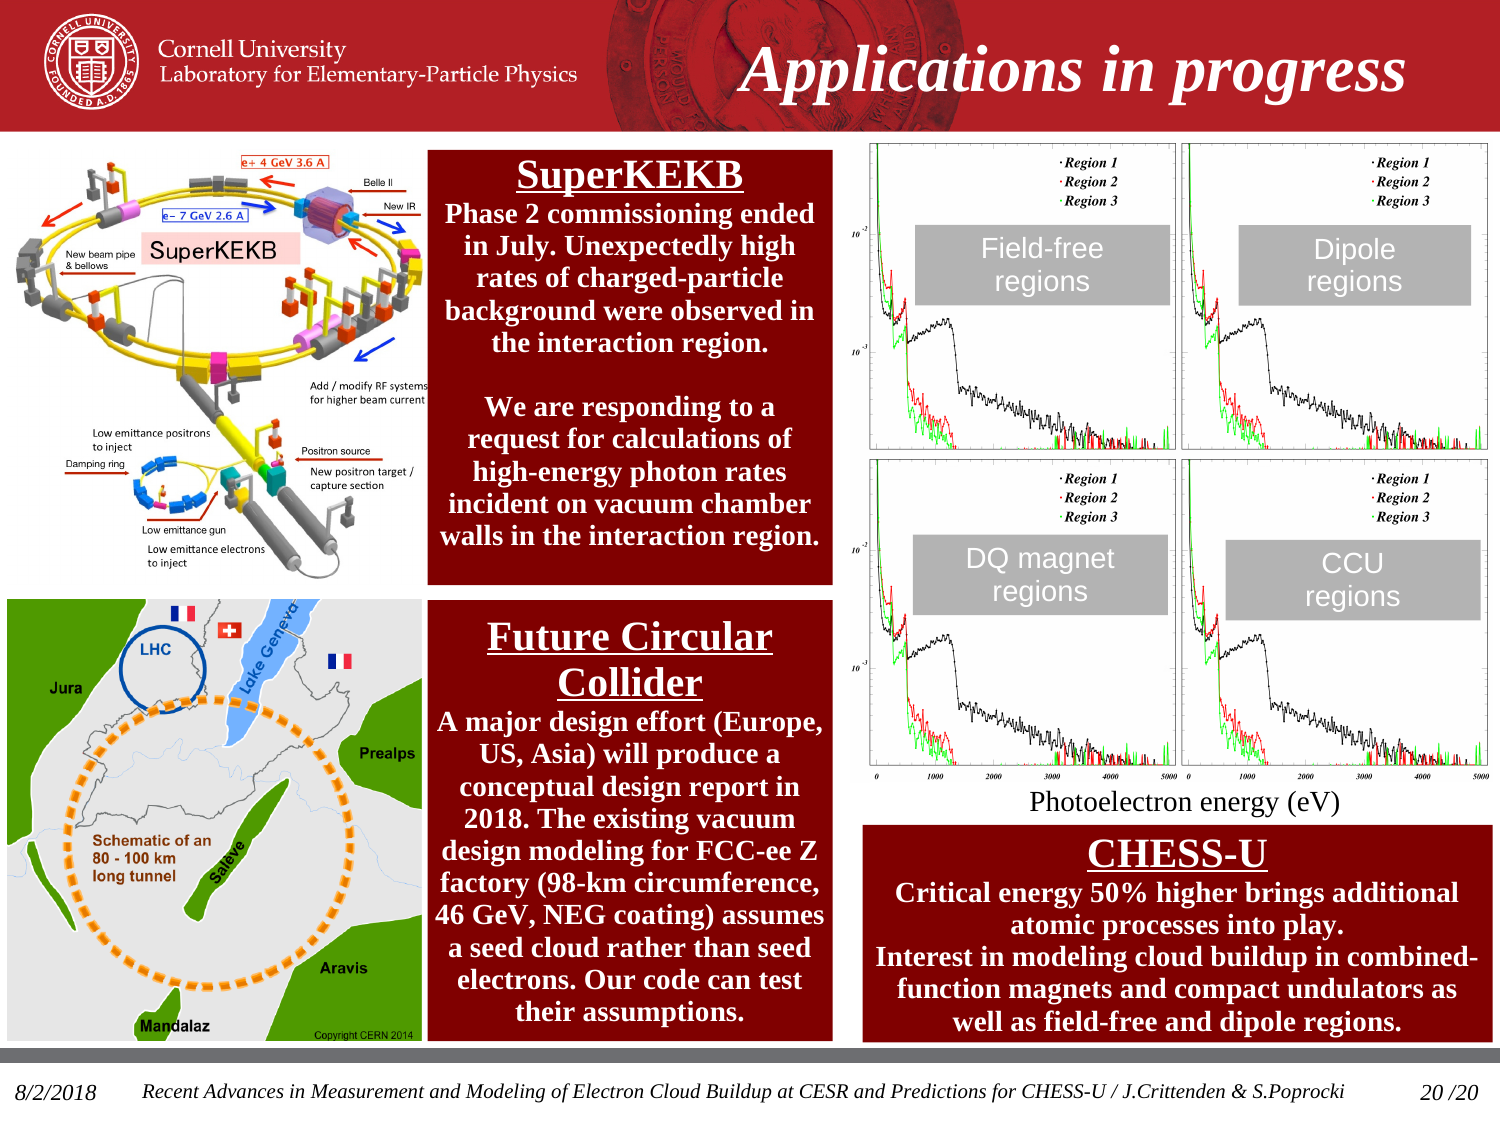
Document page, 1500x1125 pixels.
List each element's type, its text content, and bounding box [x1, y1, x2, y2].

text_box Photoelectron energy (eV) [870, 781, 1500, 830]
text_box CHESS-U Critical energy 50% higher brings additional atomic processes into play. Interest in modeling cloud buildup in combined-function magnets and compact undulators as well as field-free and dipole regions. [862, 824, 1493, 1043]
text_box Field-free regions [915, 224, 1171, 306]
picture [7, 149, 427, 586]
text_box Dipole regions [1238, 225, 1472, 306]
picture [7, 599, 422, 1042]
picture [0, 0, 646, 132]
text_box Future Circular Collider A major design effort (Europe, US, Asia) will produce a conceptual design report in 2018. The existing vacuum design modeling for FCC-ee Z factory (98-km circumference, 46 GeV, NEG coating) assumes a seed cloud rather than seed electrons. Our code can test their assumptions. [427, 600, 833, 1042]
picture [850, 139, 1493, 783]
title Applications in progress [646, 0, 1500, 139]
text_box DQ magnet regions [912, 534, 1168, 616]
text_box SuperKEKB Phase 2 commissioning ended in July. Unexpectedly high rates of charged-particle background were observed in the interaction region. We are responding to a request for calculations of high-energy photon rates incident on vacuum chamber walls in the interaction region. [427, 149, 833, 586]
text_box CCU regions [1225, 539, 1481, 621]
